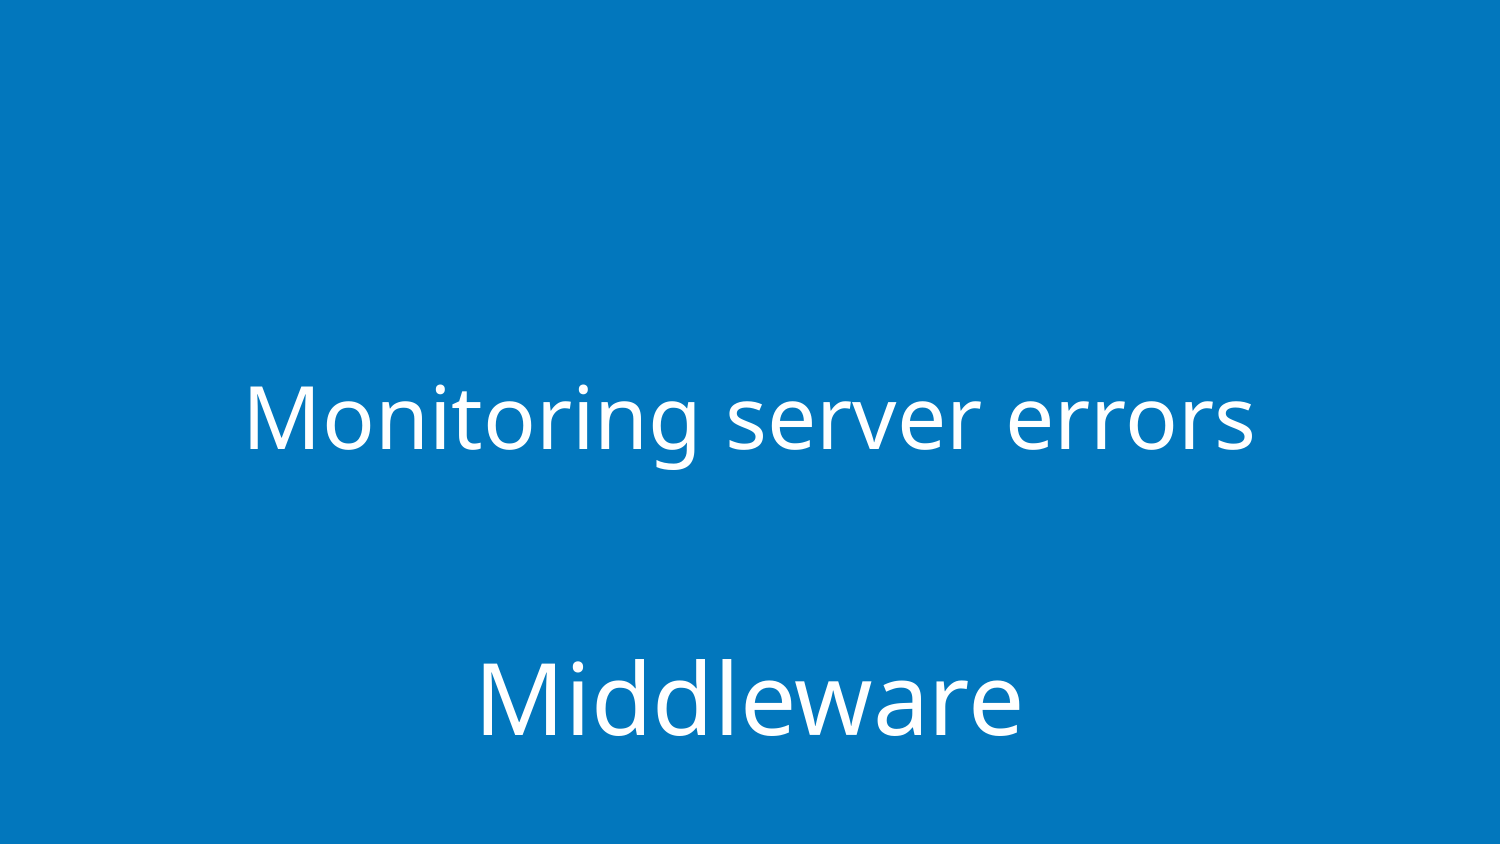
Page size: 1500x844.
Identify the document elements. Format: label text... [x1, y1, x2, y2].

text_box Middleware [75, 568, 1425, 771]
title Monitoring server errors [75, 58, 1425, 568]
